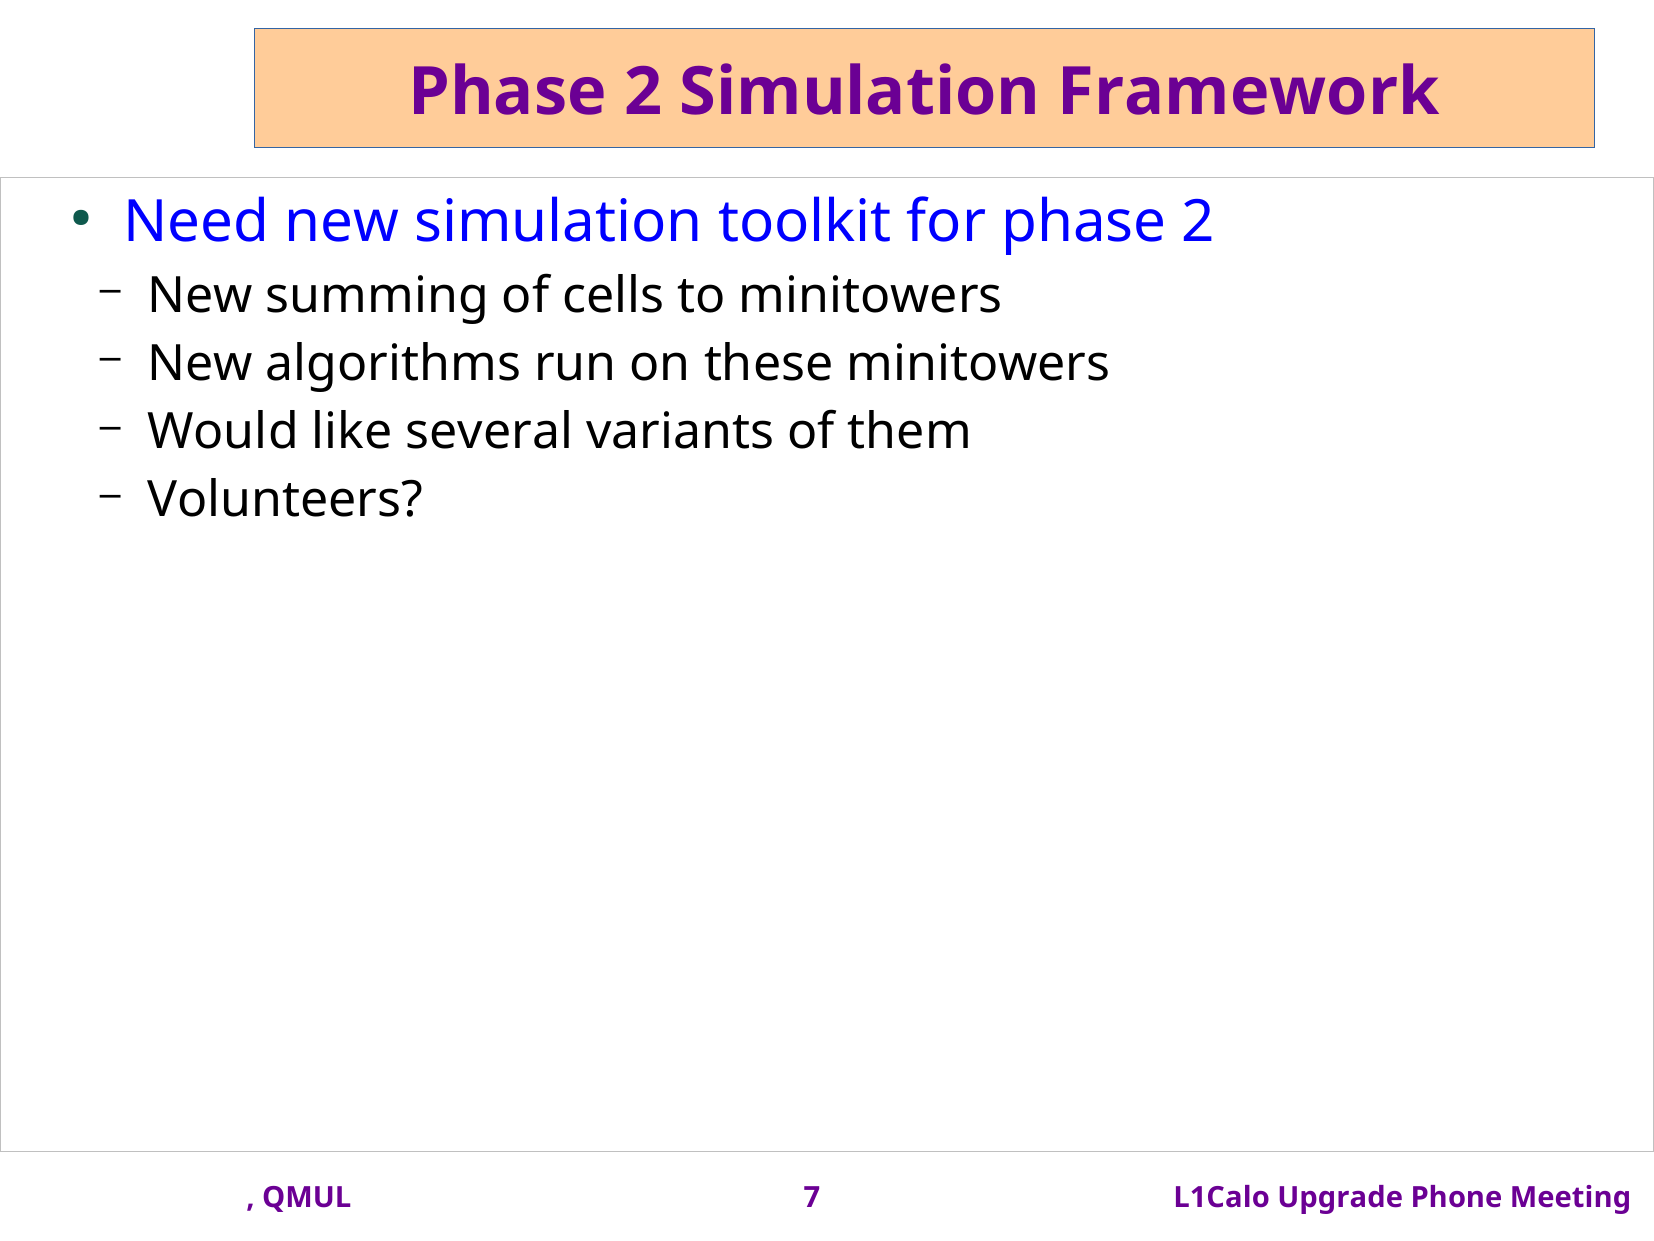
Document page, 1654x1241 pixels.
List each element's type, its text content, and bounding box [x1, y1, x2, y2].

title Phase 2 Simulation Framework [254, 28, 1595, 148]
list Need new simulation toolkit for phase 2 New summing of cells to minitowers New algorithms run on these minitowers Would like several variants of them Volunteers? [52, 179, 1635, 1138]
